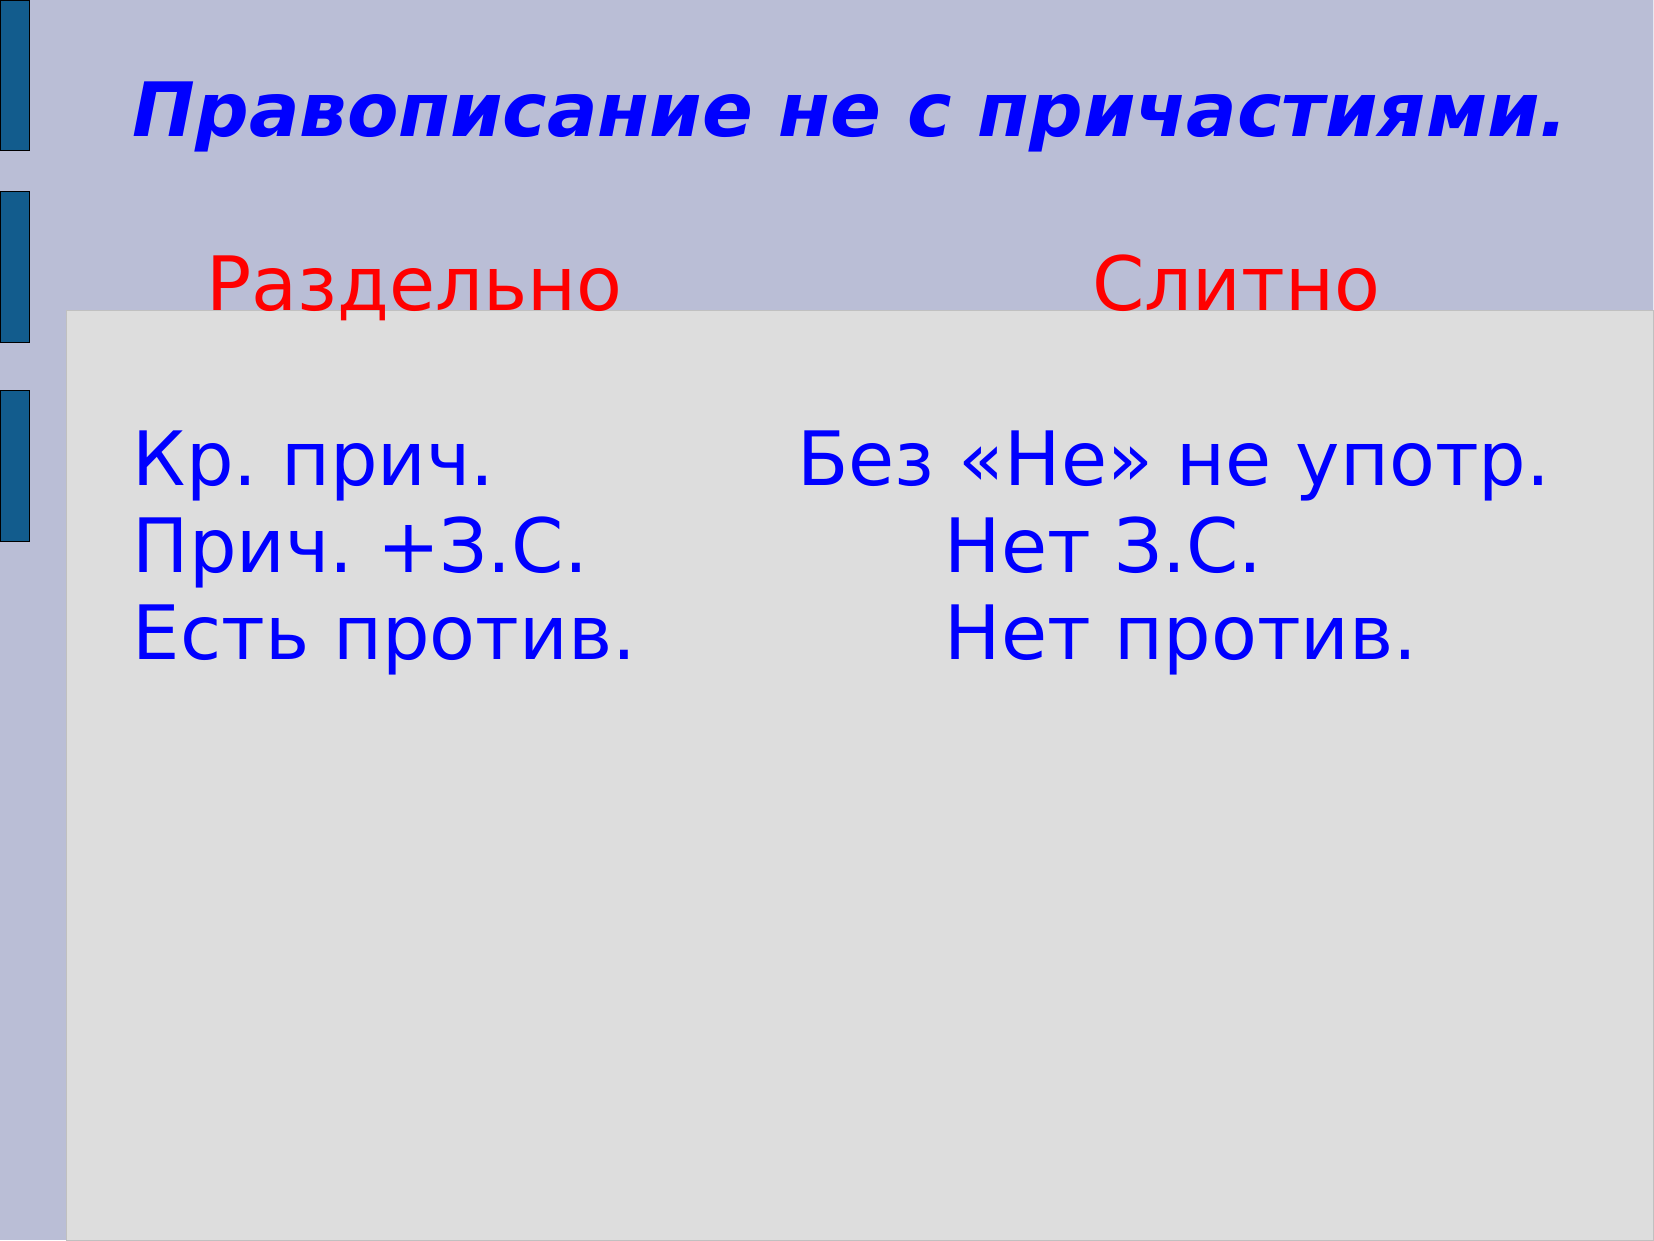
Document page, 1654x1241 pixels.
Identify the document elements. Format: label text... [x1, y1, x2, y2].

text_box Правописание не с причастиями. Раздельно Слитно Кр. прич. Без «Не» не употр. Прич. +З.С. Нет З.С. Есть против. Нет против. [118, 59, 1595, 685]
